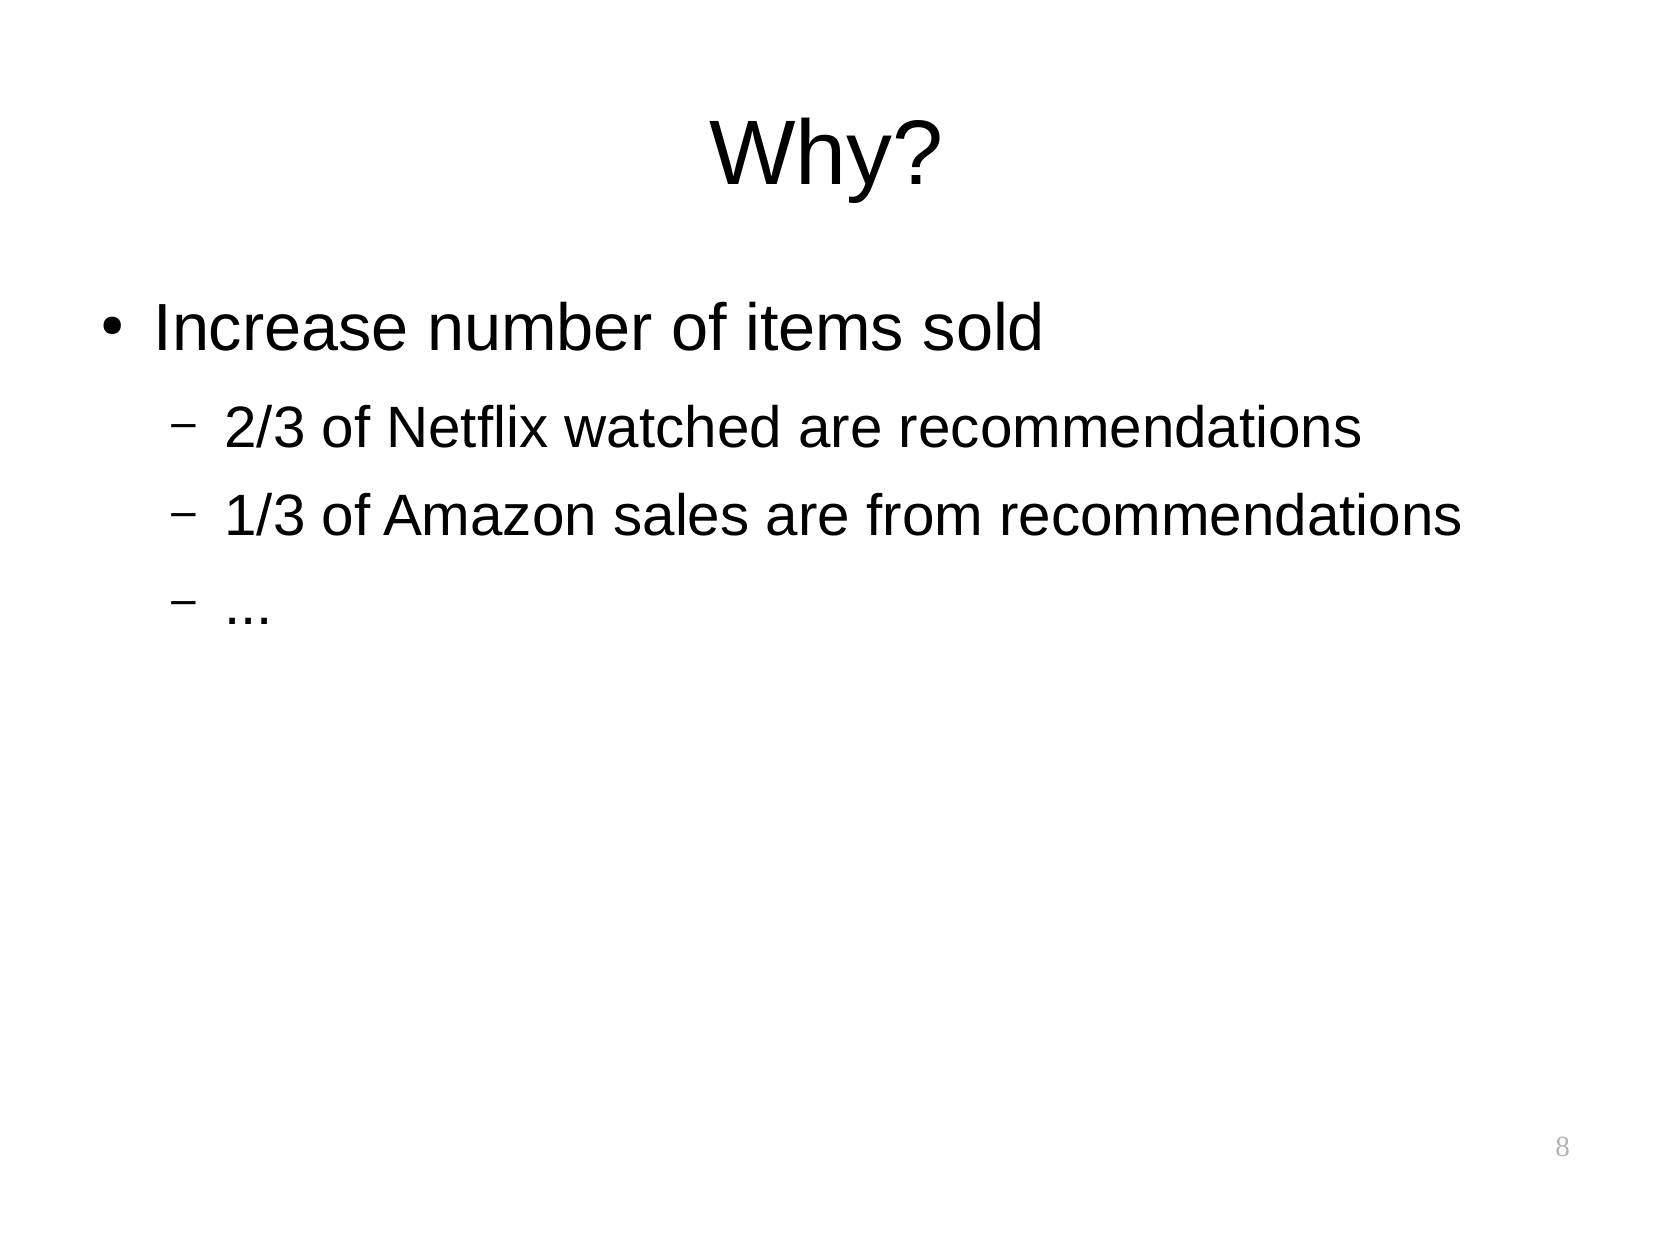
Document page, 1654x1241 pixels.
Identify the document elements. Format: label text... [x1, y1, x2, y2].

title Why? [82, 49, 1571, 257]
list Increase number of items sold 2/3 of Netflix watched are recommendations 1/3 of Amazon sales are from recommendations ... [82, 290, 1571, 1010]
